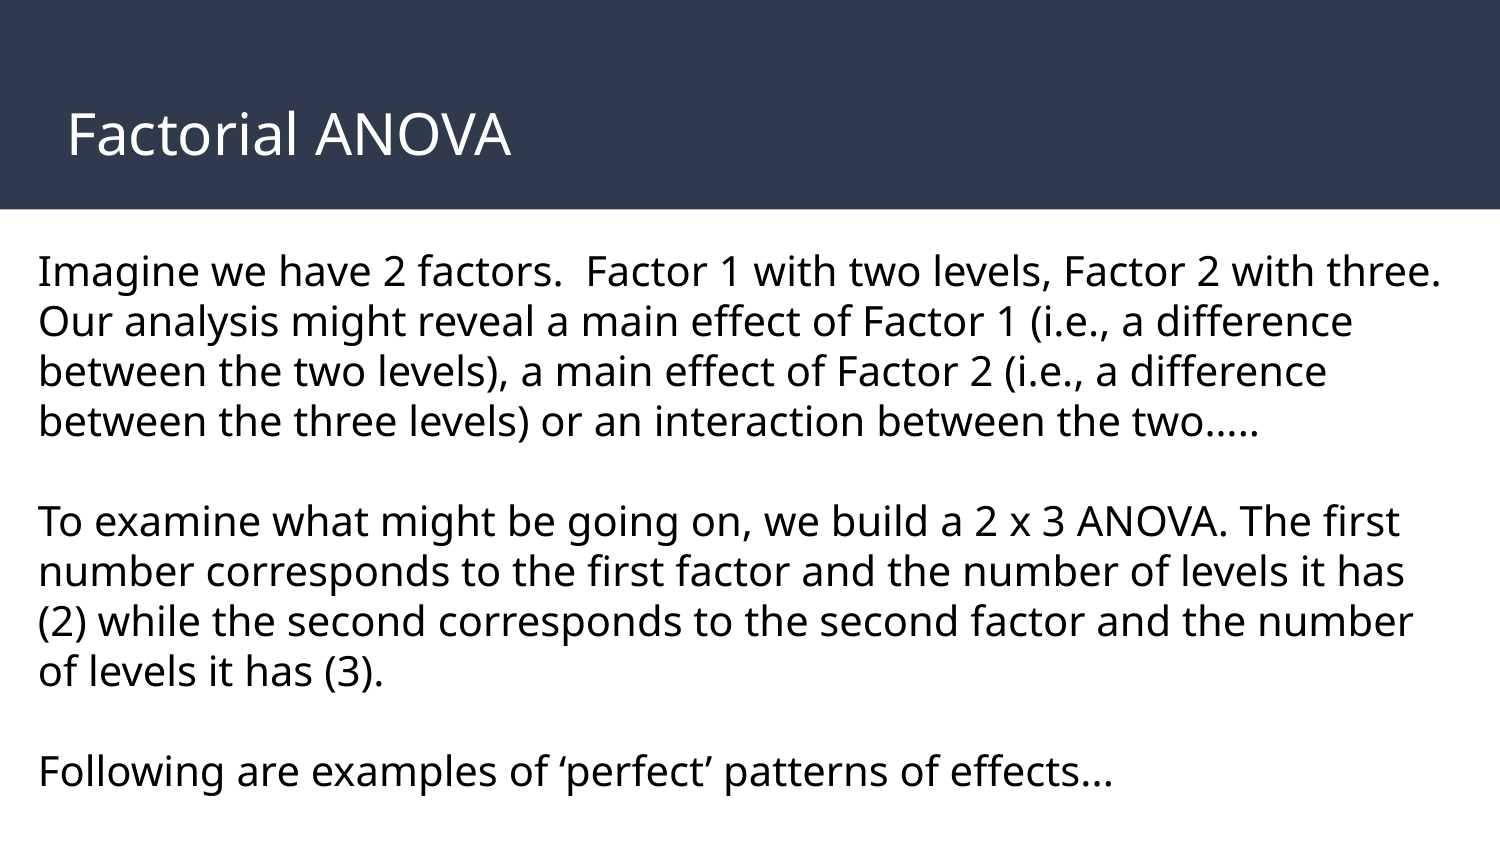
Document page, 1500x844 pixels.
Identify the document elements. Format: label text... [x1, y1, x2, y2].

text_box Imagine we have 2 factors. Factor 1 with two levels, Factor 2 with three. Our analysis might reveal a main effect of Factor 1 (i.e., a difference between the two levels), a main effect of Factor 2 (i.e., a difference between the three levels) or an interaction between the two….. To examine what might be going on, we build a 2 x 3 ANOVA. The first number corresponds to the first factor and the number of levels it has (2) while the second corresponds to the second factor and the number of levels it has (3). Following are examples of ‘perfect’ patterns of effects... [22, 229, 1473, 828]
title Factorial ANOVA [51, 82, 1449, 185]
